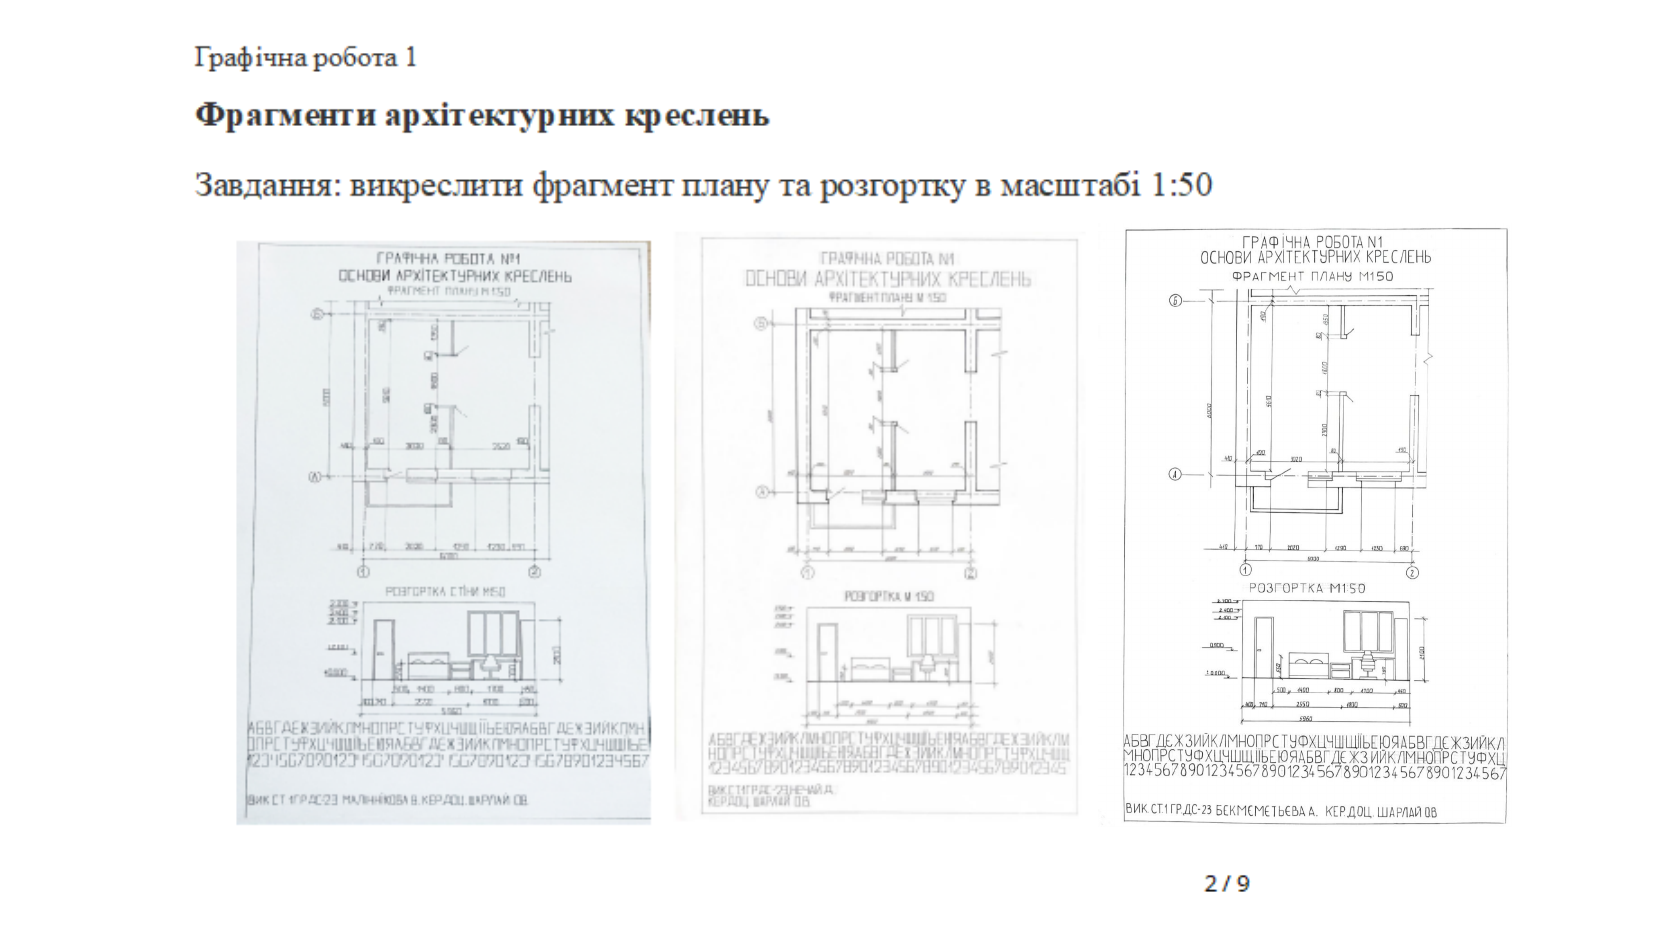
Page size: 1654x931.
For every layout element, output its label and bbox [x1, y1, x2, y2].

picture [181, 34, 1512, 901]
